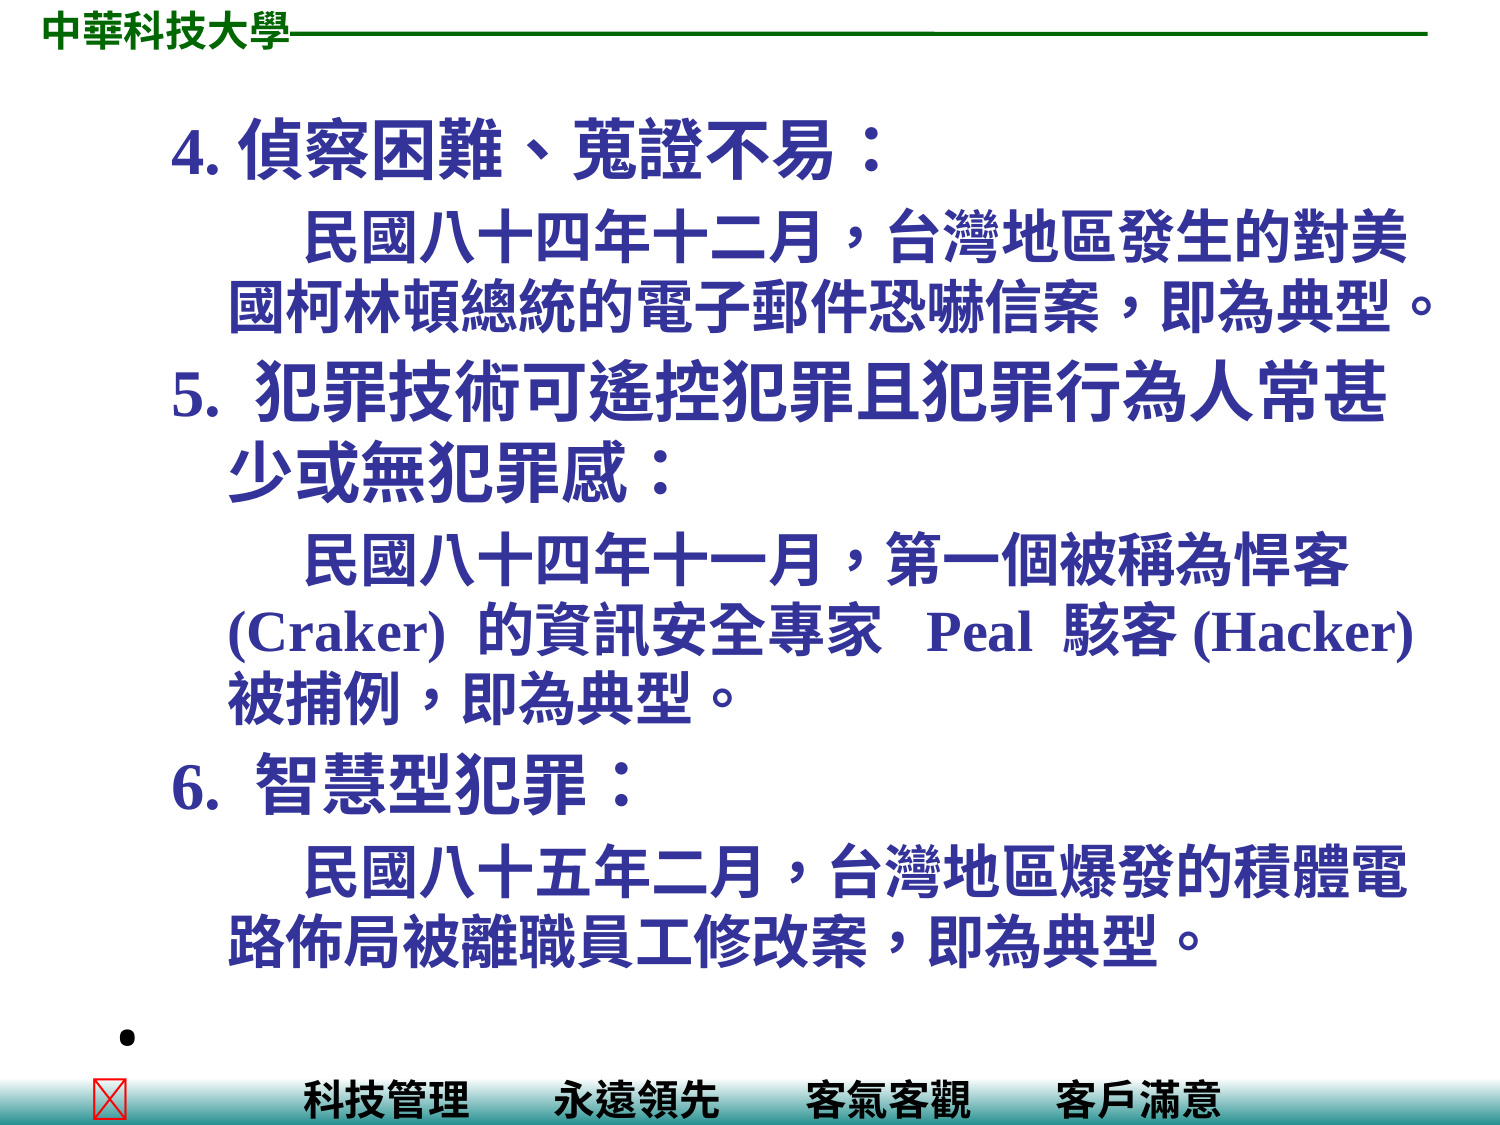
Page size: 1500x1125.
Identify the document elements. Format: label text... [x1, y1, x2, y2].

list 4.偵察困難、蒐證不易： 民國八十四年十二月，台灣地區發生的對美國柯林頓總統的電子郵件恐嚇信案，即為典型。 5. 犯罪技術可遙控犯罪且犯罪行為人常甚少或無犯罪感： 民國八十四年十一月，第一個被稱為悍客(Craker) 的資訊安全專家 Peal 駭客(Hacker)被捕例，即為典型。 6. 智慧型犯罪： 民國八十五年二月，台灣地區爆發的積體電路佈局被離職員工修改案，即為典型。 [99, 99, 1450, 1051]
